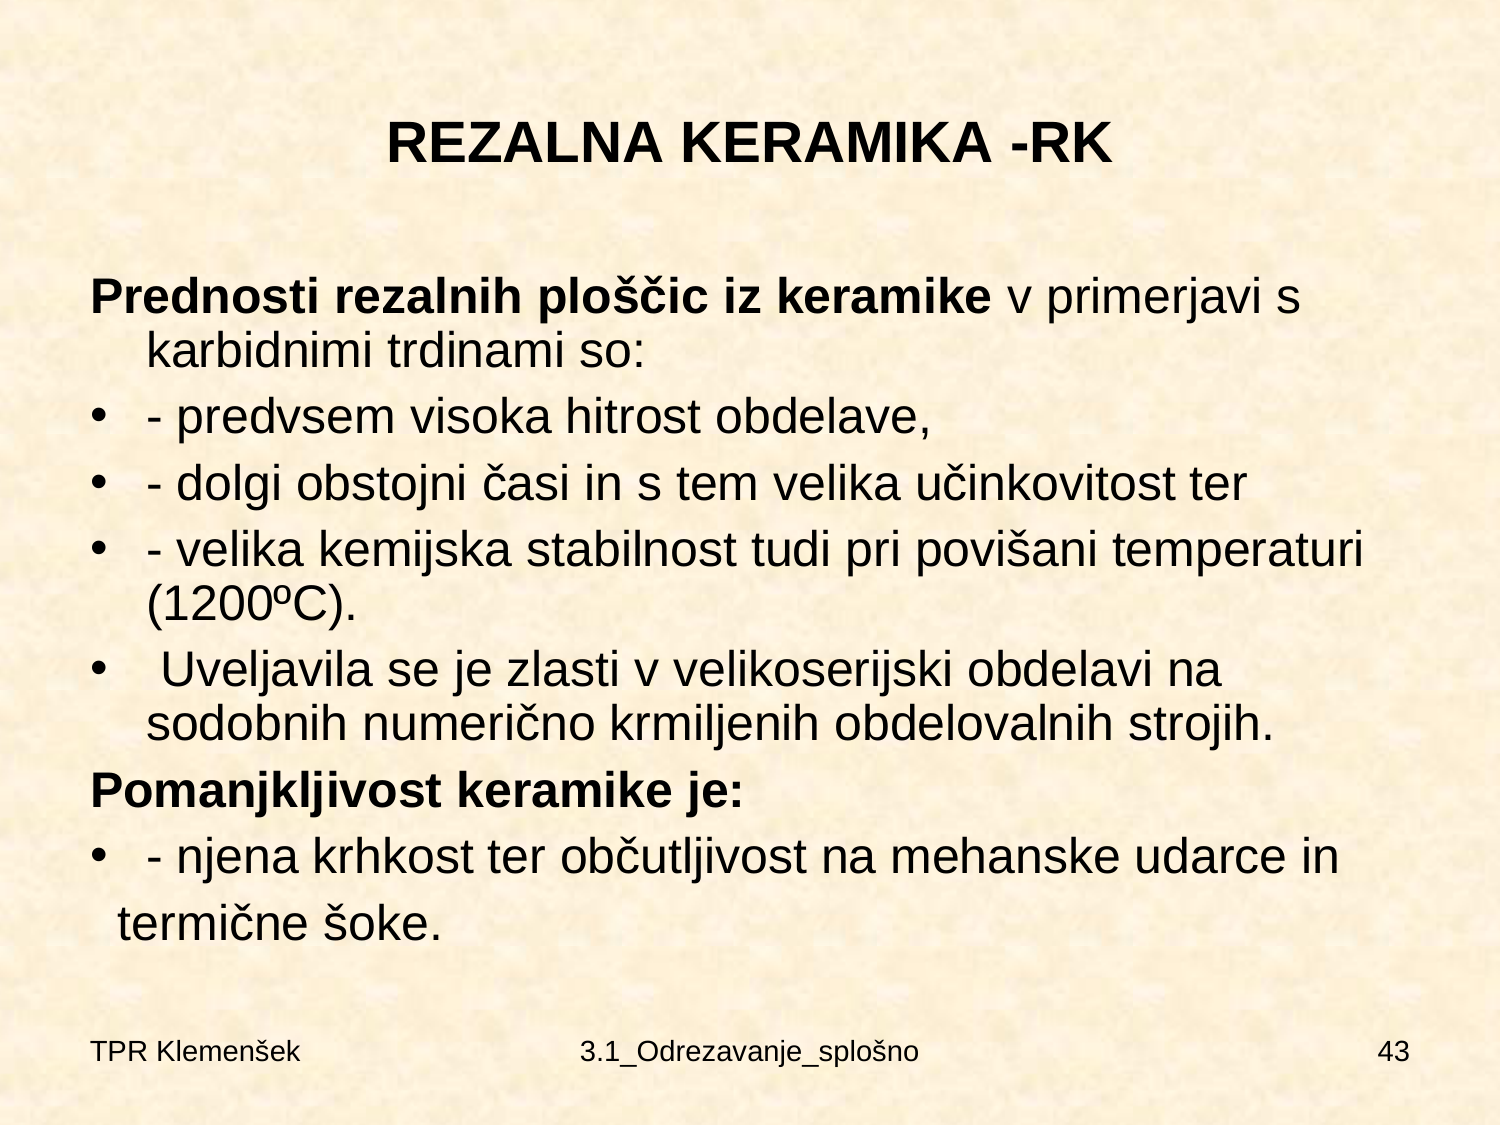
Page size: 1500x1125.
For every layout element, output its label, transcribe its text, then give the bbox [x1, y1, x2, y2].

picture [0, 0, 1500, 1125]
list Prednosti rezalnih ploščic iz keramike v primerjavi s karbidnimi trdinami so: - predvsem visoka hitrost obdelave, - dolgi obstojni časi in s tem velika učinkovitost ter - velika kemijska stabilnost tudi pri povišani temperaturi (1200ºC). Uveljavila se je zlasti v velikoserijski obdelavi na sodobnih numerično krmiljenih obdelovalnih strojih. Pomanjkljivost keramike je: - njena krhkost ter občutljivost na mehanske udarce in termične šoke. [75, 262, 1426, 1006]
title REZALNA KERAMIKA -RK [75, 45, 1426, 233]
text_box <number> [1074, 1024, 1426, 1103]
text_box TPR Klemenšek [74, 1024, 426, 1103]
text_box 3.1_Odrezavanje_splošno [512, 1024, 988, 1103]
